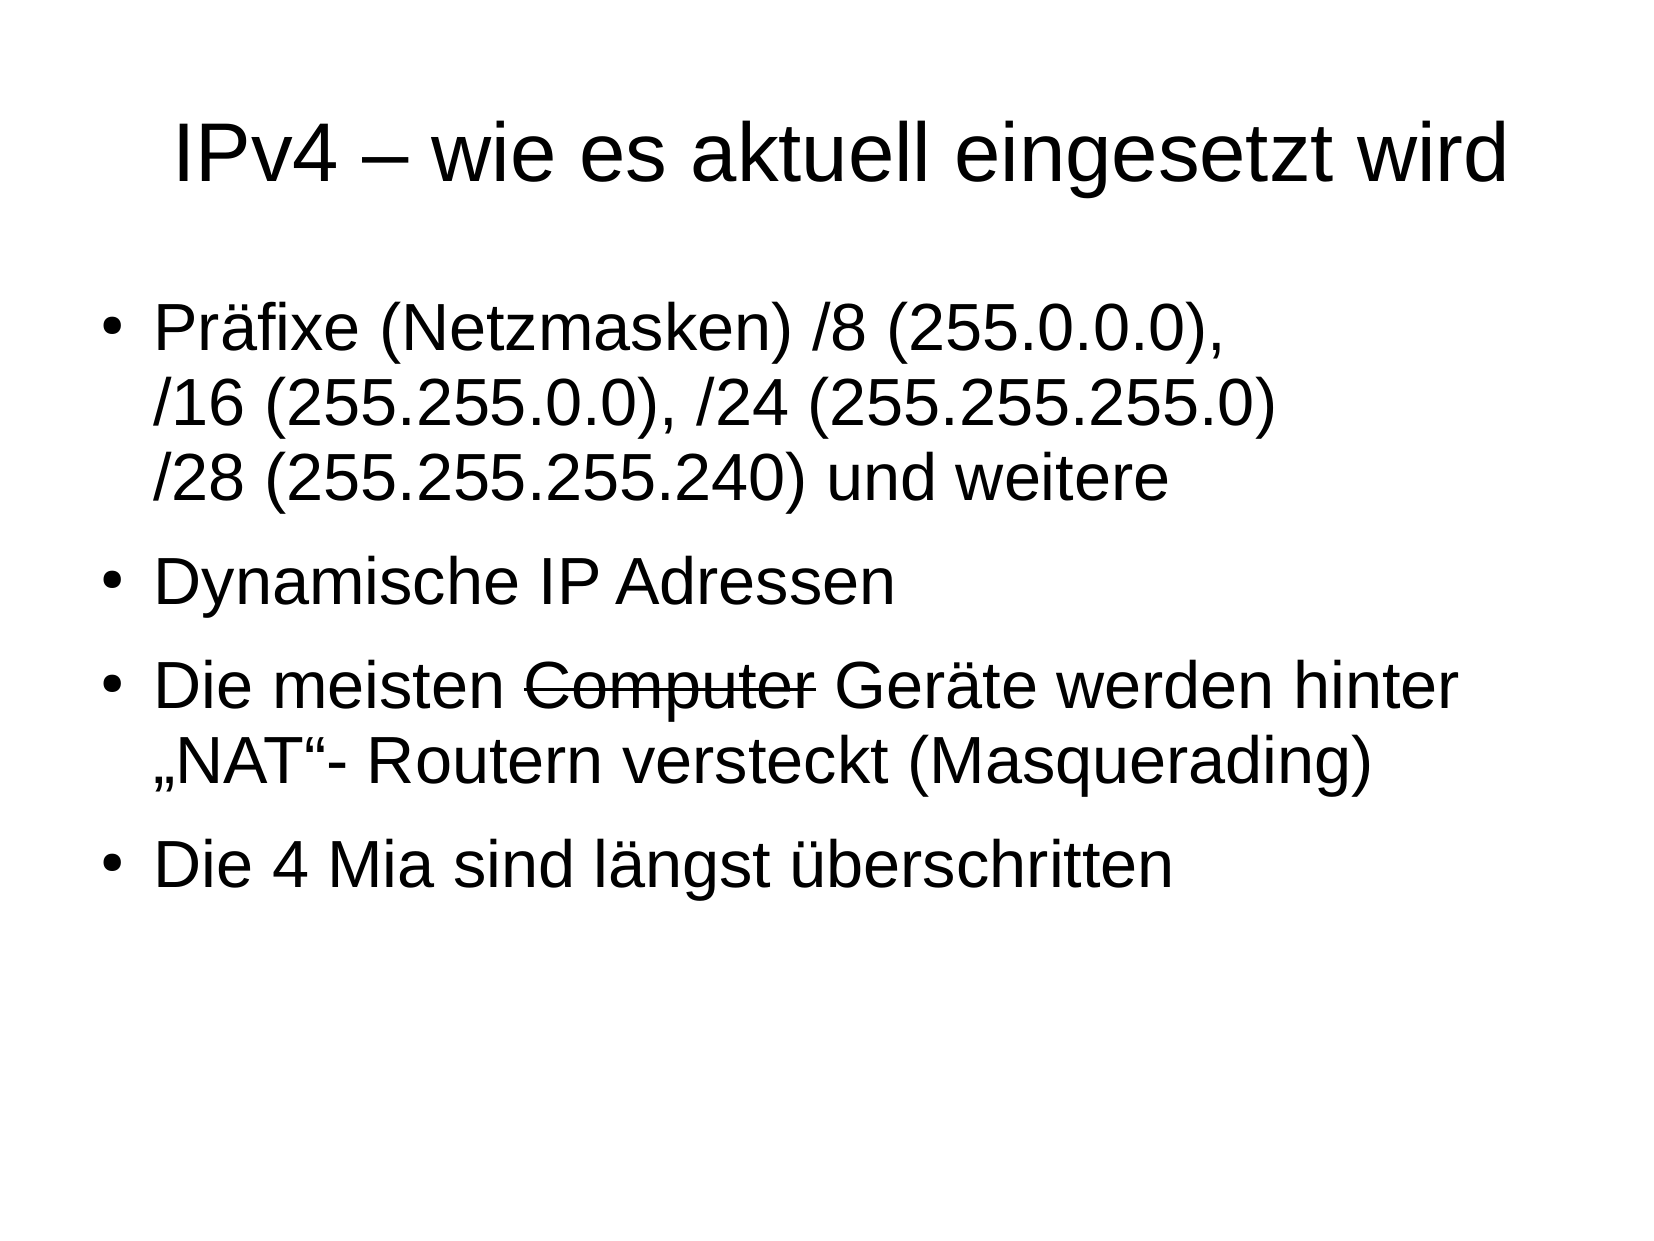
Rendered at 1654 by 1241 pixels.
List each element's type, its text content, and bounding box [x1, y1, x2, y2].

title IPv4 – wie es aktuell eingesetzt wird [82, 49, 1571, 257]
list Präfixe (Netzmasken) /8 (255.0.0.0), /16 (255.255.0.0), /24 (255.255.255.0) /28 (255.255.255.240) und weitere Dynamische IP Adressen Die meisten Computer Geräte werden hinter „NAT“- Routern versteckt (Masquerading) Die 4 Mia sind längst überschritten [82, 290, 1571, 1109]
